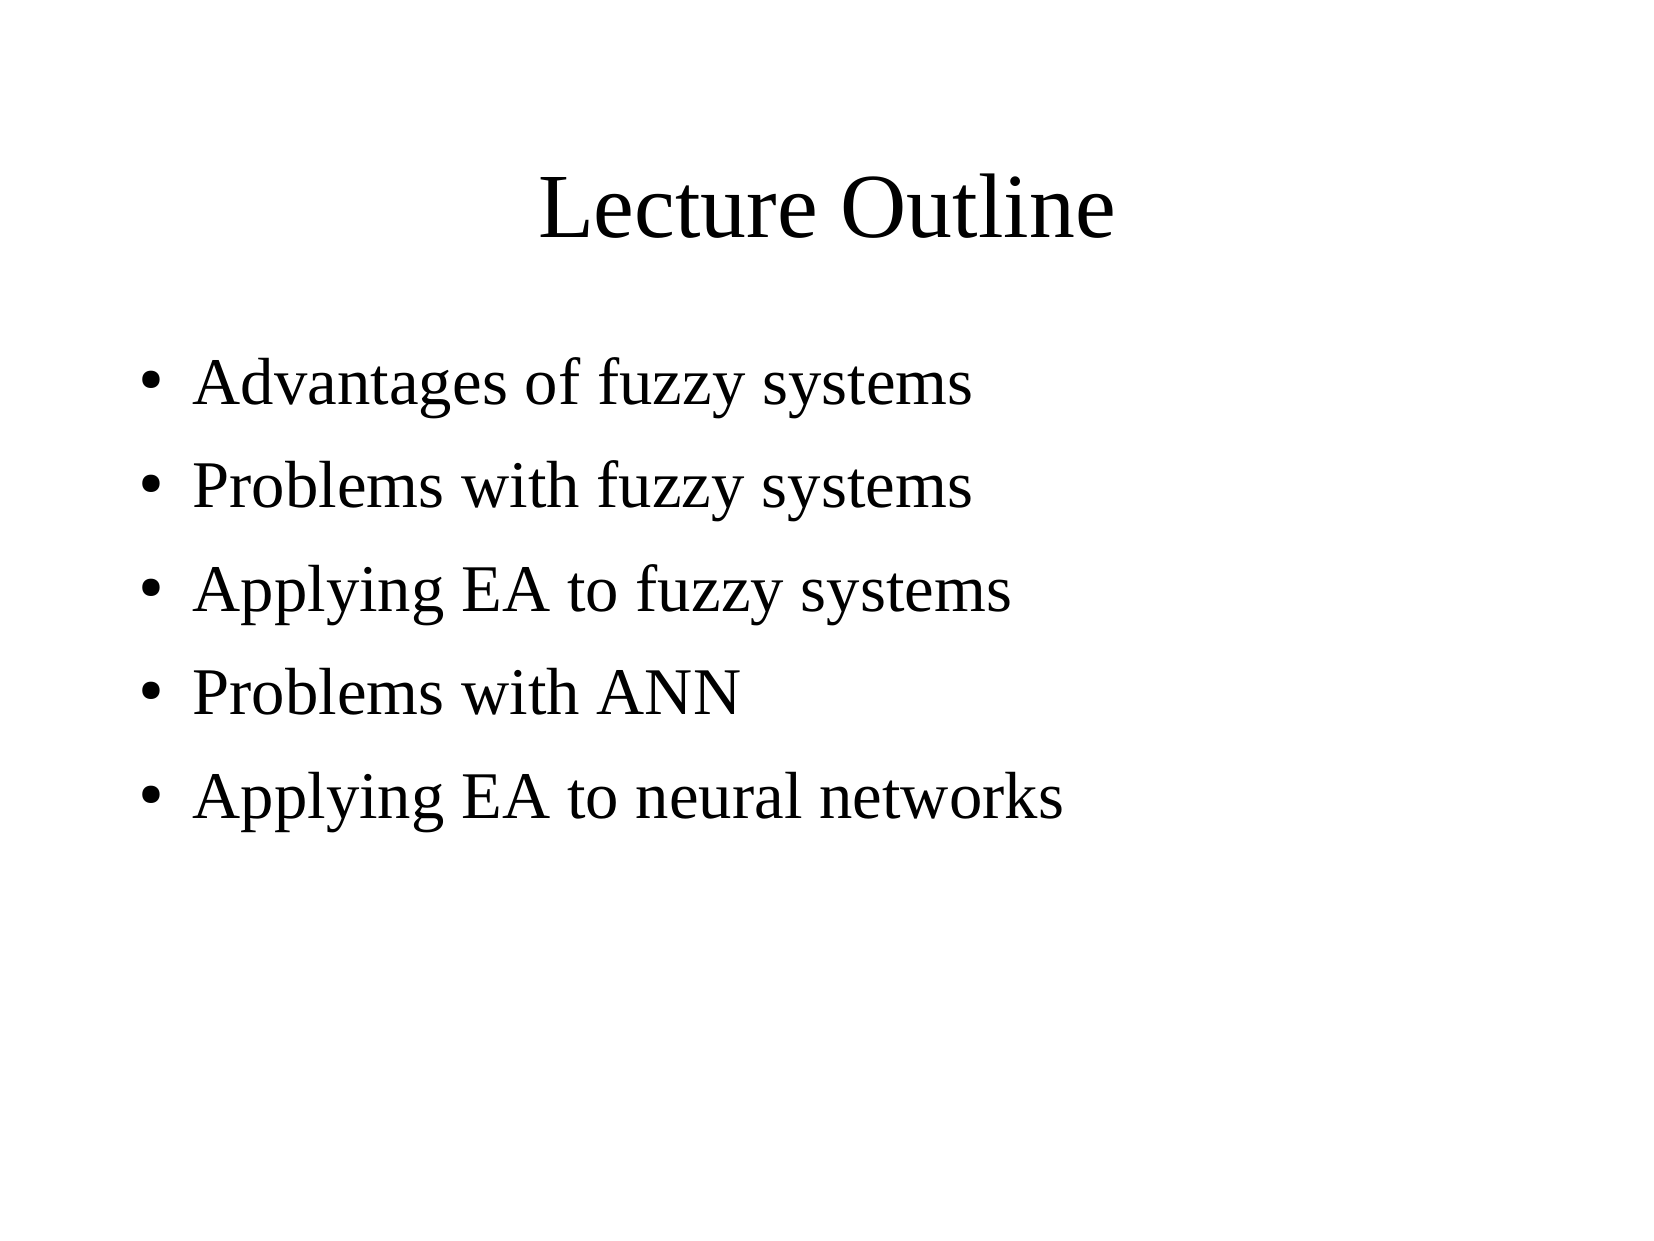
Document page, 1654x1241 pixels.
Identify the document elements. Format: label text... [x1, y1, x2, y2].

list Advantages of fuzzy systems Problems with fuzzy systems Applying EA to fuzzy systems Problems with ANN Applying EA to neural networks [121, 344, 1534, 1127]
title Lecture Outline [121, 102, 1534, 311]
